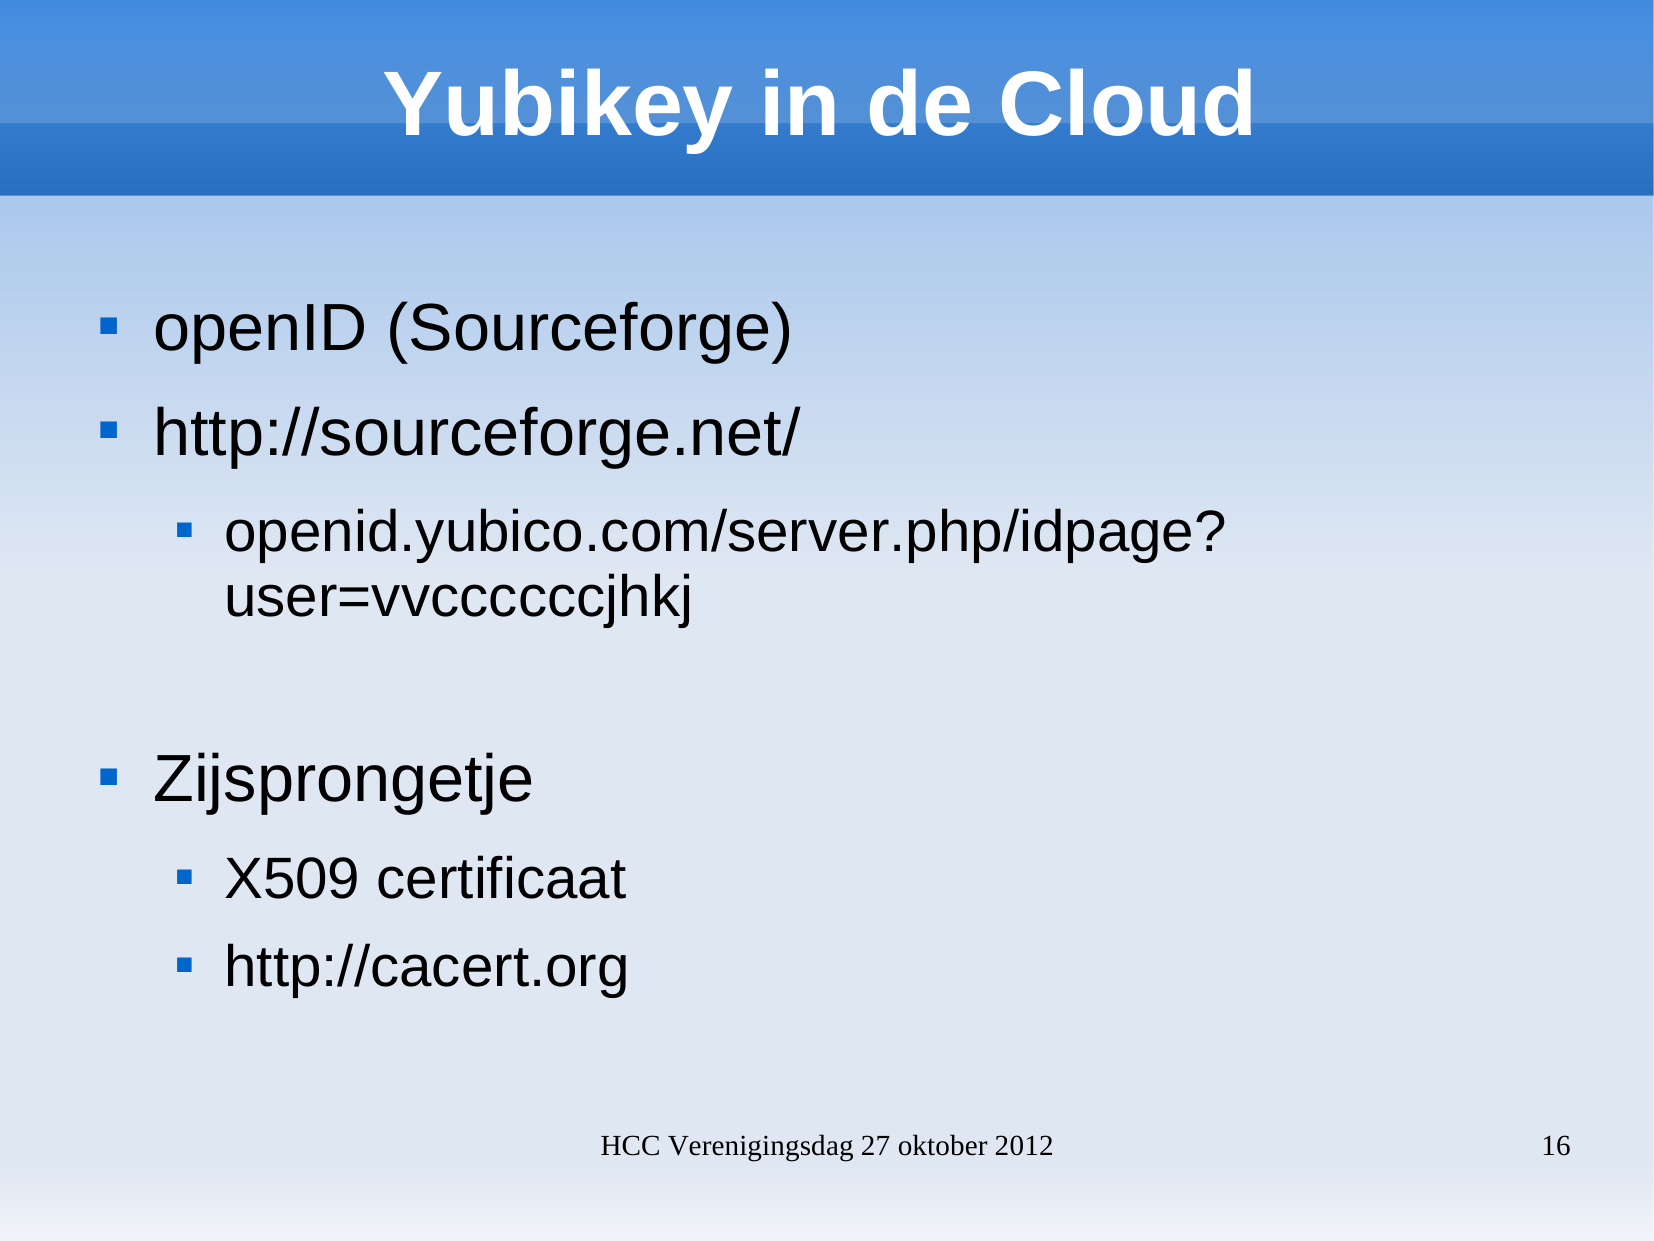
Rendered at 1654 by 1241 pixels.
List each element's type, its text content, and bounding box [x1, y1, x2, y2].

picture [0, 0, 1654, 1241]
title Yubikey in de Cloud [76, 7, 1565, 200]
list openID (Sourceforge) http://sourceforge.net/ openid.yubico.com/server.php/idpage?user=vvccccccjhkj Zijsprongetje X509 certificaat http://cacert.org [82, 290, 1571, 1094]
